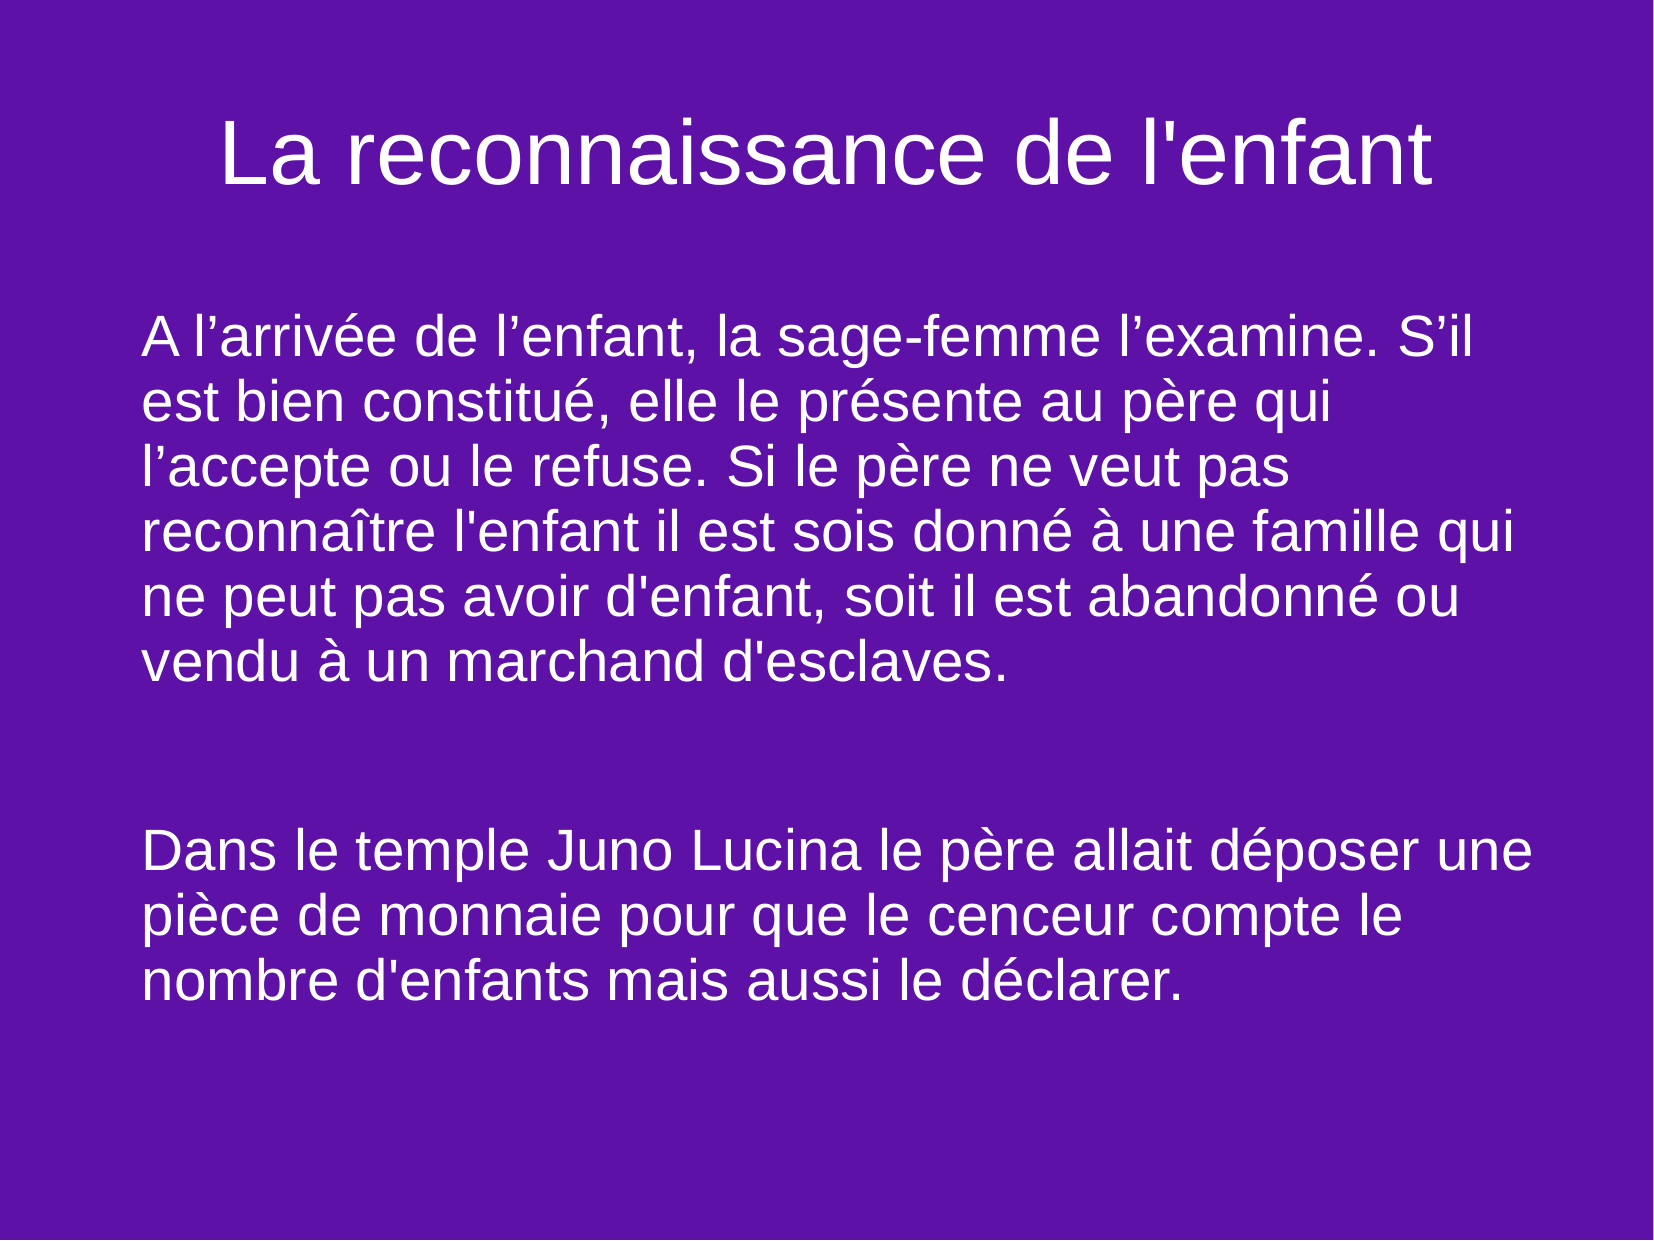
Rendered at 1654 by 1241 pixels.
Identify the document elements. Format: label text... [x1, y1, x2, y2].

list A l’arrivée de l’enfant, la sage-femme l’examine. S’il est bien constitué, elle le présente au père qui l’accepte ou le refuse. Si le père ne veut pas reconnaître l'enfant il est sois donné à une famille qui ne peut pas avoir d'enfant, soit il est abandonné ou vendu à un marchand d'esclaves. Dans le temple Juno Lucina le père allait déposer une pièce de monnaie pour que le cenceur compte le nombre d'enfants mais aussi le déclarer. [70, 303, 1560, 1123]
title La reconnaissance de l'enfant [82, 49, 1571, 257]
